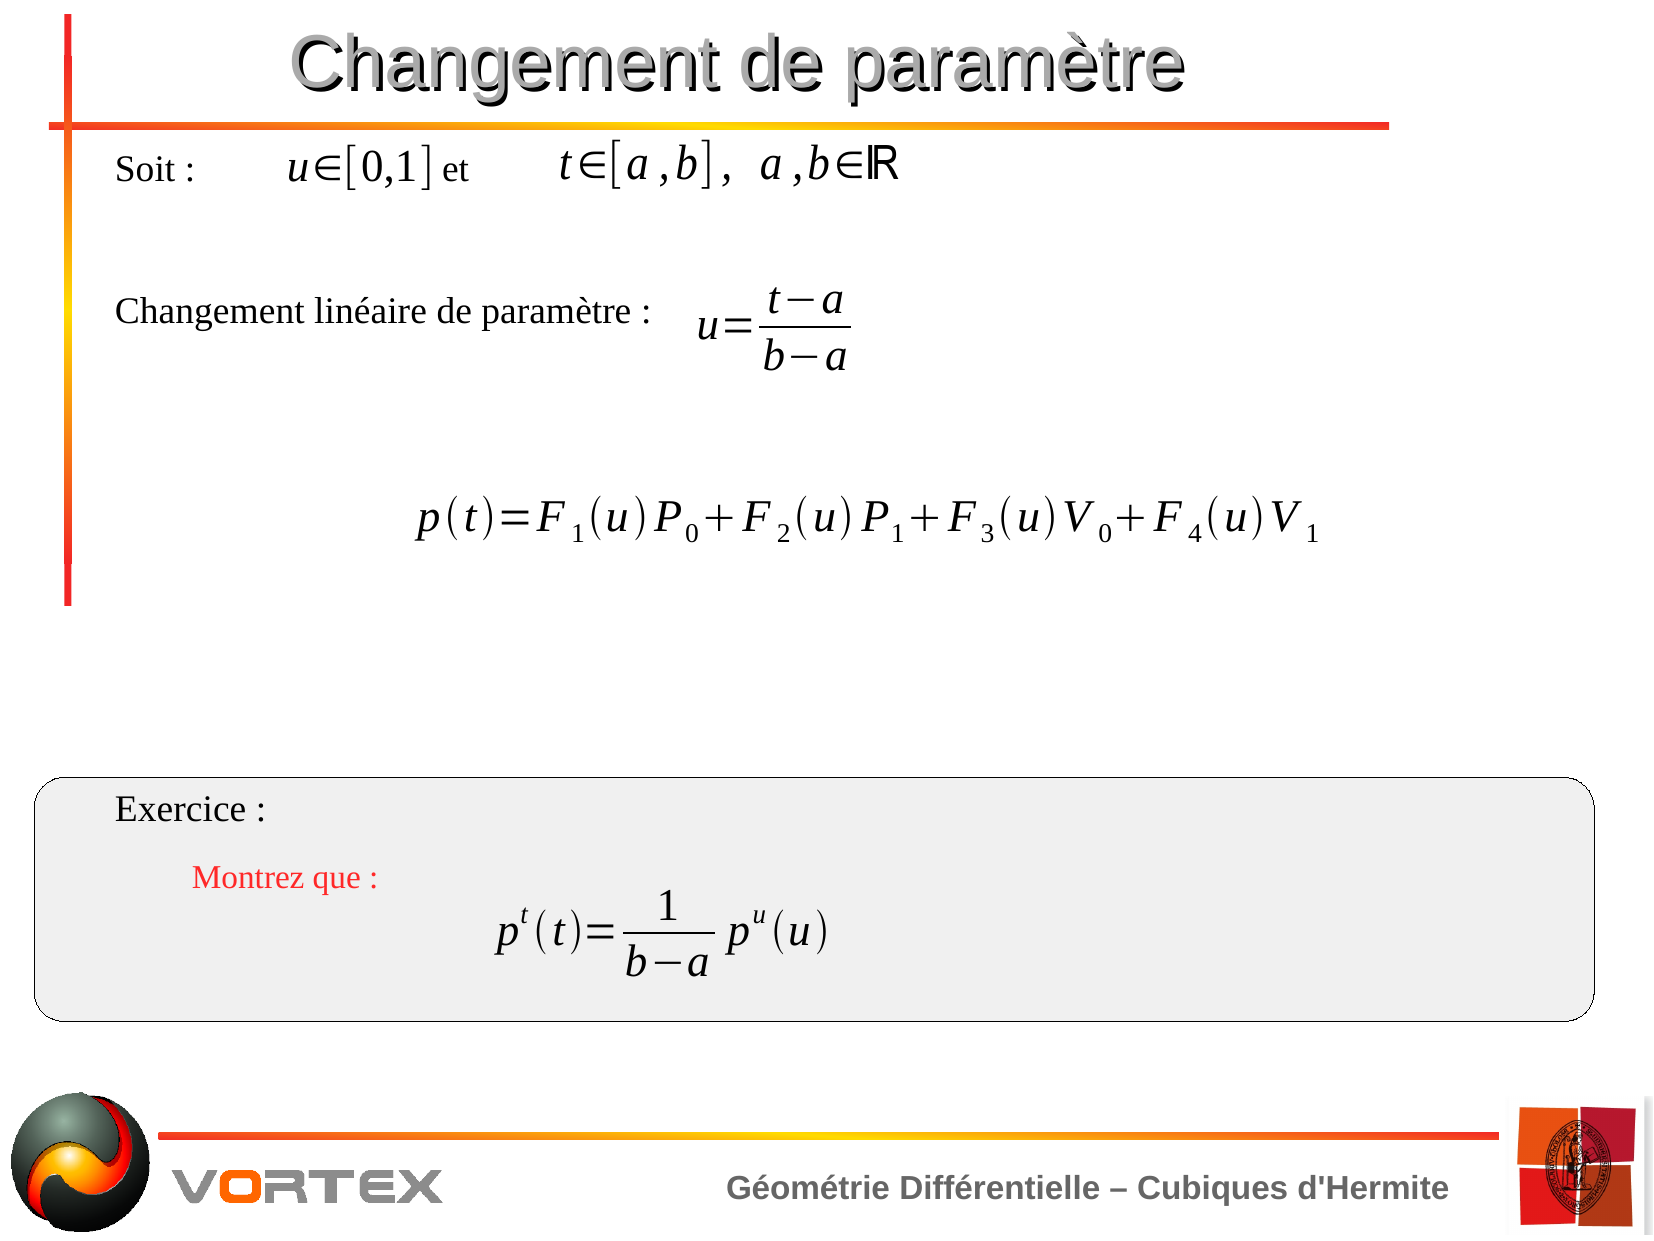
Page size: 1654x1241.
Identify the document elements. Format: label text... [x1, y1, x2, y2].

picture [11, 1092, 443, 1232]
chart [278, 140, 440, 193]
chart [483, 878, 835, 988]
text_box [34, 777, 1595, 1022]
list Soit : et Changement linéaire de paramètre : Exercice : Montrez que : [97, 148, 1586, 967]
title Changement de paramètre [82, 4, 1392, 120]
chart [688, 272, 861, 381]
chart [551, 135, 907, 192]
chart [403, 491, 1326, 549]
picture [1505, 1096, 1653, 1235]
